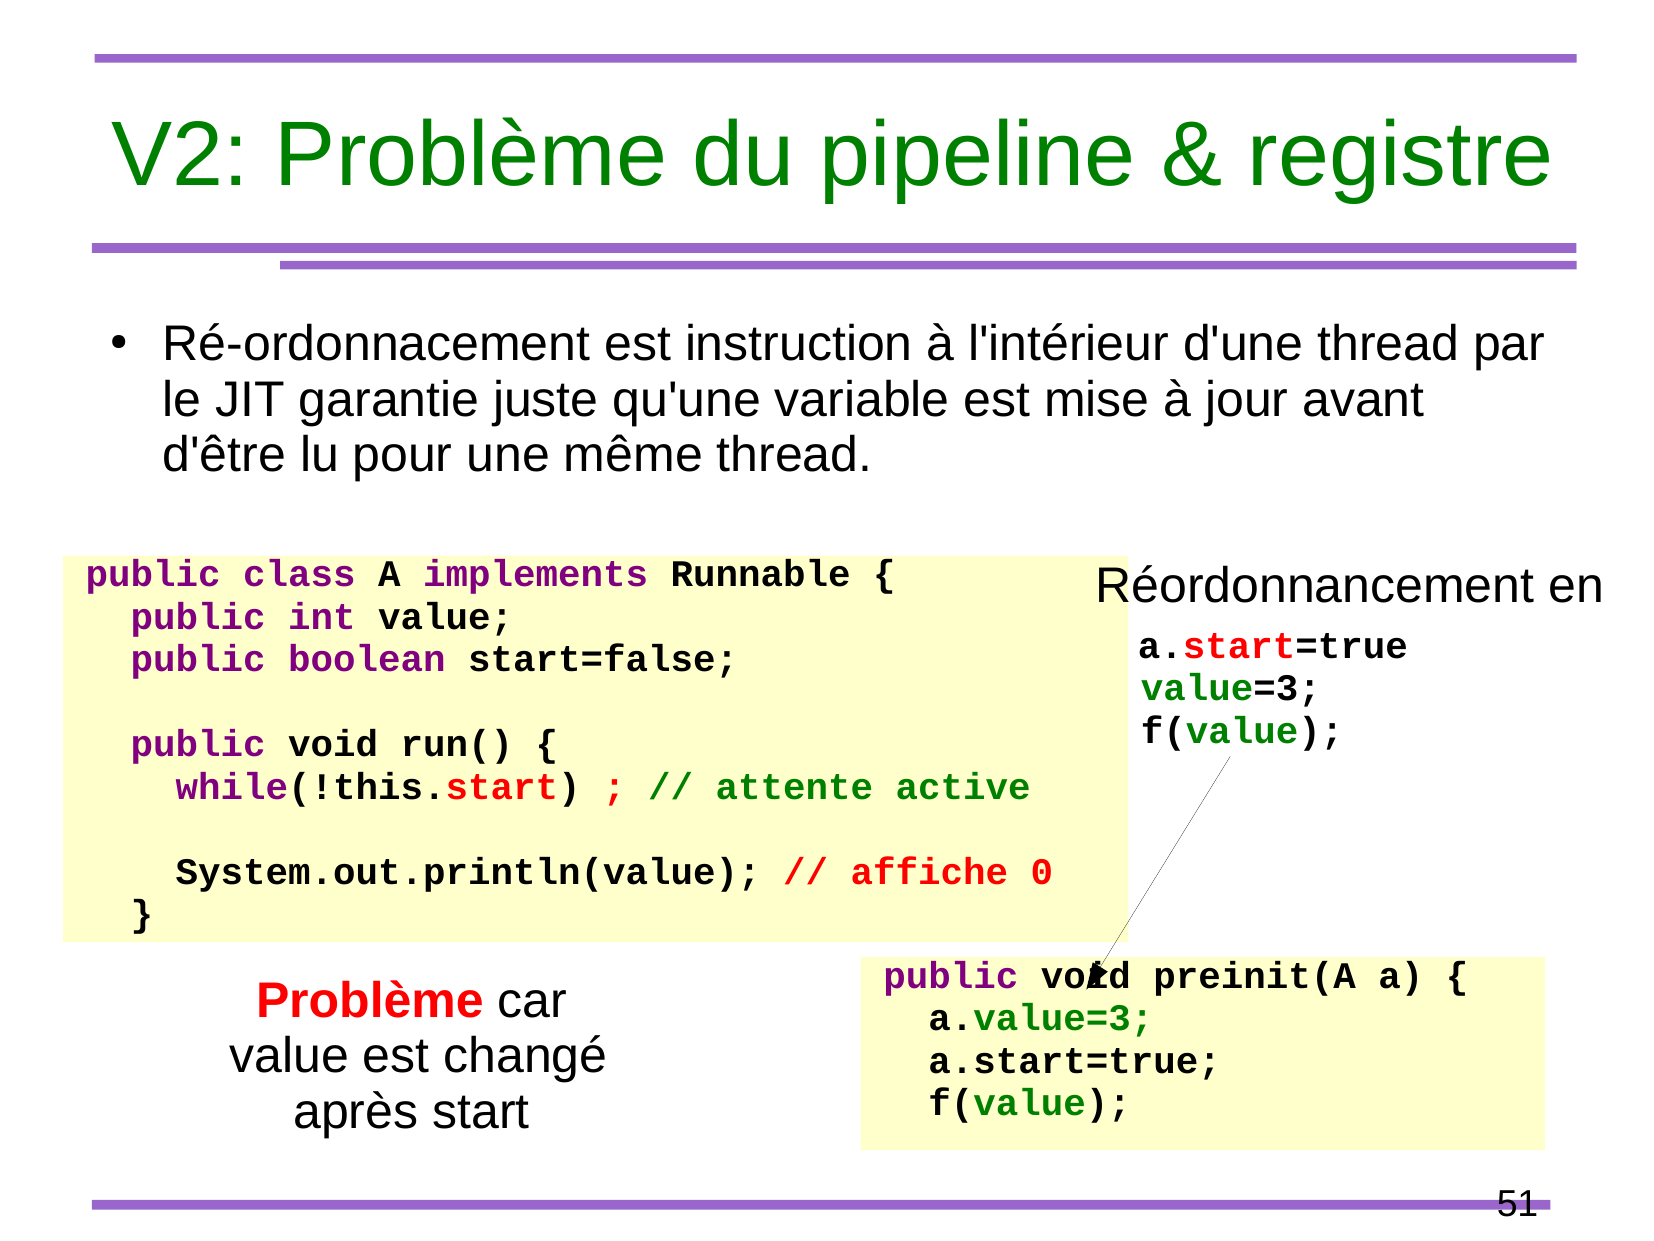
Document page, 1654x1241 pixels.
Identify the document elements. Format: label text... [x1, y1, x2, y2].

text_box Problème car value est changé après start [215, 971, 645, 1161]
list Ré-ordonnacement est instruction à l'intérieur d'une thread par le JIT garantie juste qu'une variable est mise à jour avant d'être lu pour une même thread. [92, 315, 1563, 483]
text_box public void preinit(A a) { a.value=3; a.start=true; f(value); [860, 956, 1546, 1151]
title V2: Problème du pipeline & registre [98, 49, 1556, 257]
text_box public class A implements Runnable { public int value; public boolean start=false; public void run() { while(!this.start) ; // attente active System.out.println(value); // affiche 0 } } [62, 555, 1129, 943]
text_box Réordonnancement en a.start=true value=3; f(value); [1095, 557, 1617, 755]
